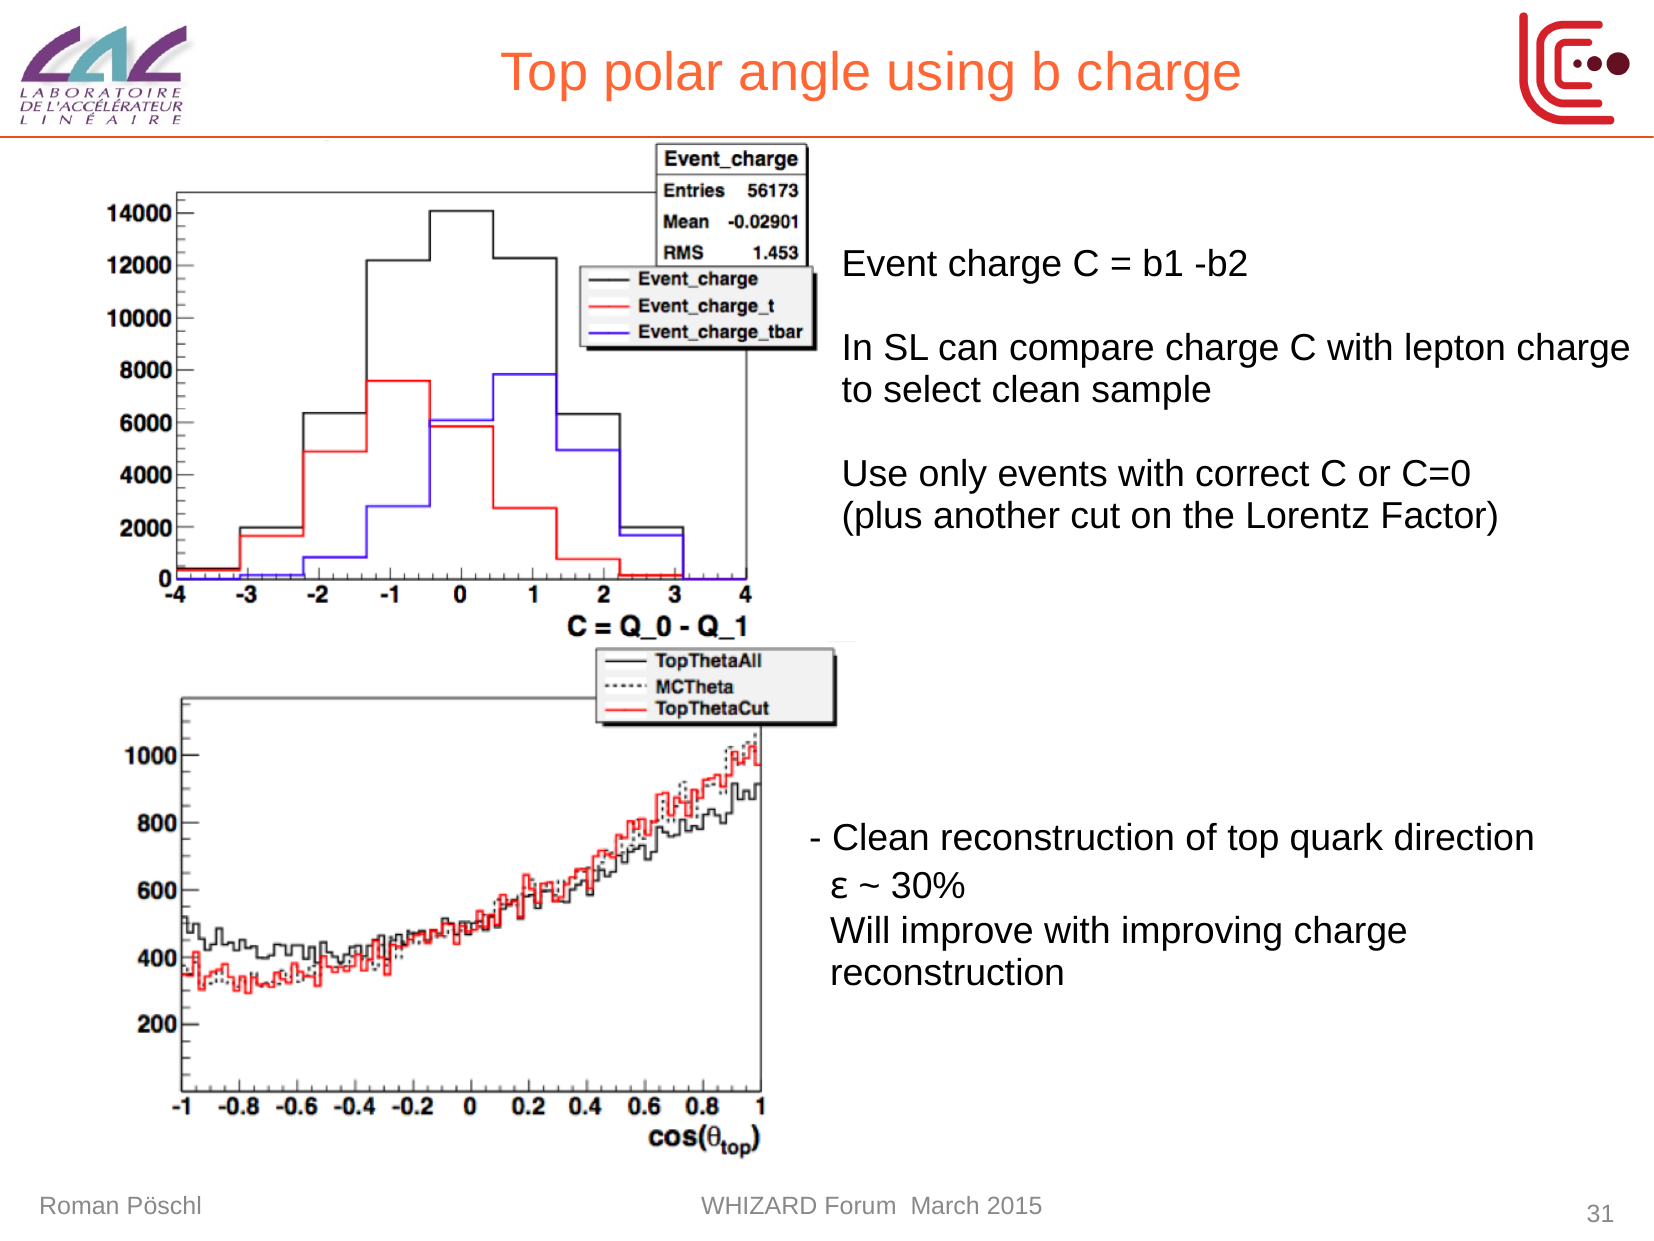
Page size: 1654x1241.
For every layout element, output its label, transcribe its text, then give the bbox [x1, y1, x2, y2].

picture [17, 22, 199, 127]
title Top polar angle using b charge [128, 29, 1617, 113]
text_box Event charge C = b1 -b2 In SL can compare charge C with lepton charge to select clean sample Use only events with correct C or C=0 (plus another cut on the Lorentz Factor) [826, 235, 1654, 628]
text_box - Clean reconstruction of top quark direction ε ~ 30% Will improve with improving charge reconstruction [794, 809, 1654, 999]
picture [1508, 2, 1641, 135]
picture [65, 140, 856, 1182]
